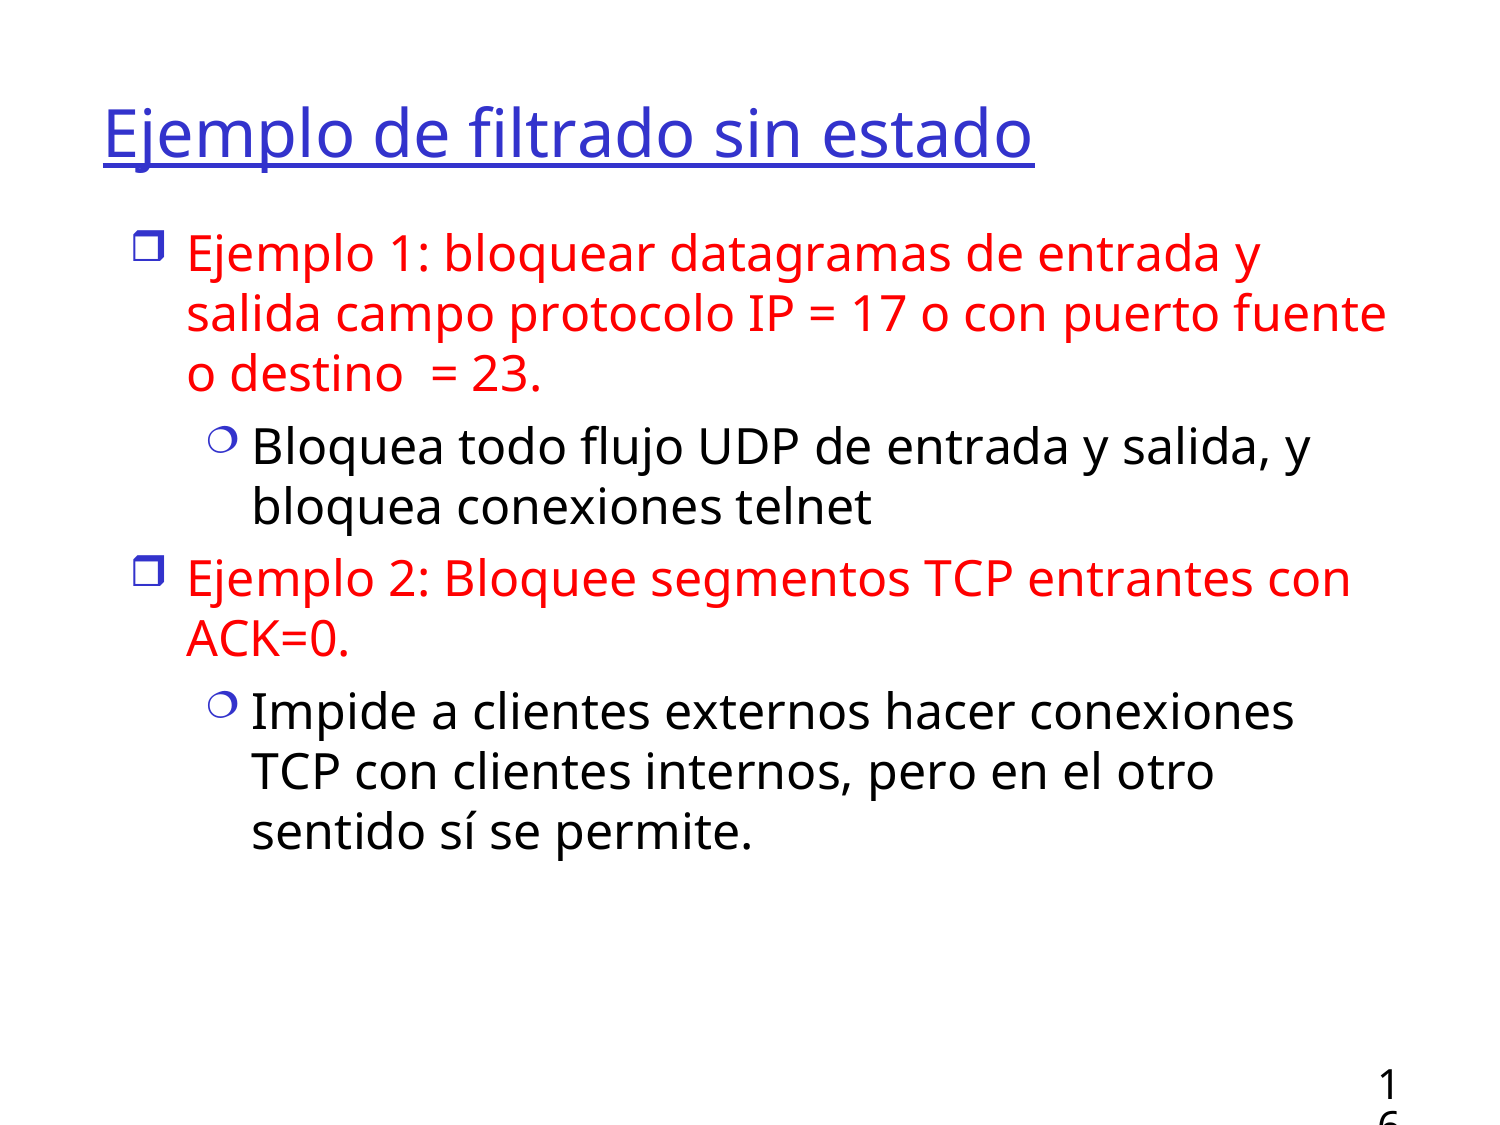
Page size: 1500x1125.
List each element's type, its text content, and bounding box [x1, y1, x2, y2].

list Ejemplo 1: bloquear datagramas de entrada y salida campo protocolo IP = 17 o con puerto fuente o destino = 23. Bloquea todo flujo UDP de entrada y salida, y bloquea conexiones telnet Ejemplo 2: Bloquee segmentos TCP entrantes con ACK=0. Impide a clientes externos hacer conexiones TCP con clientes internos, pero en el otro sentido sí se permite. [115, 214, 1404, 978]
title Ejemplo de filtrado sin estado [87, 37, 1363, 225]
